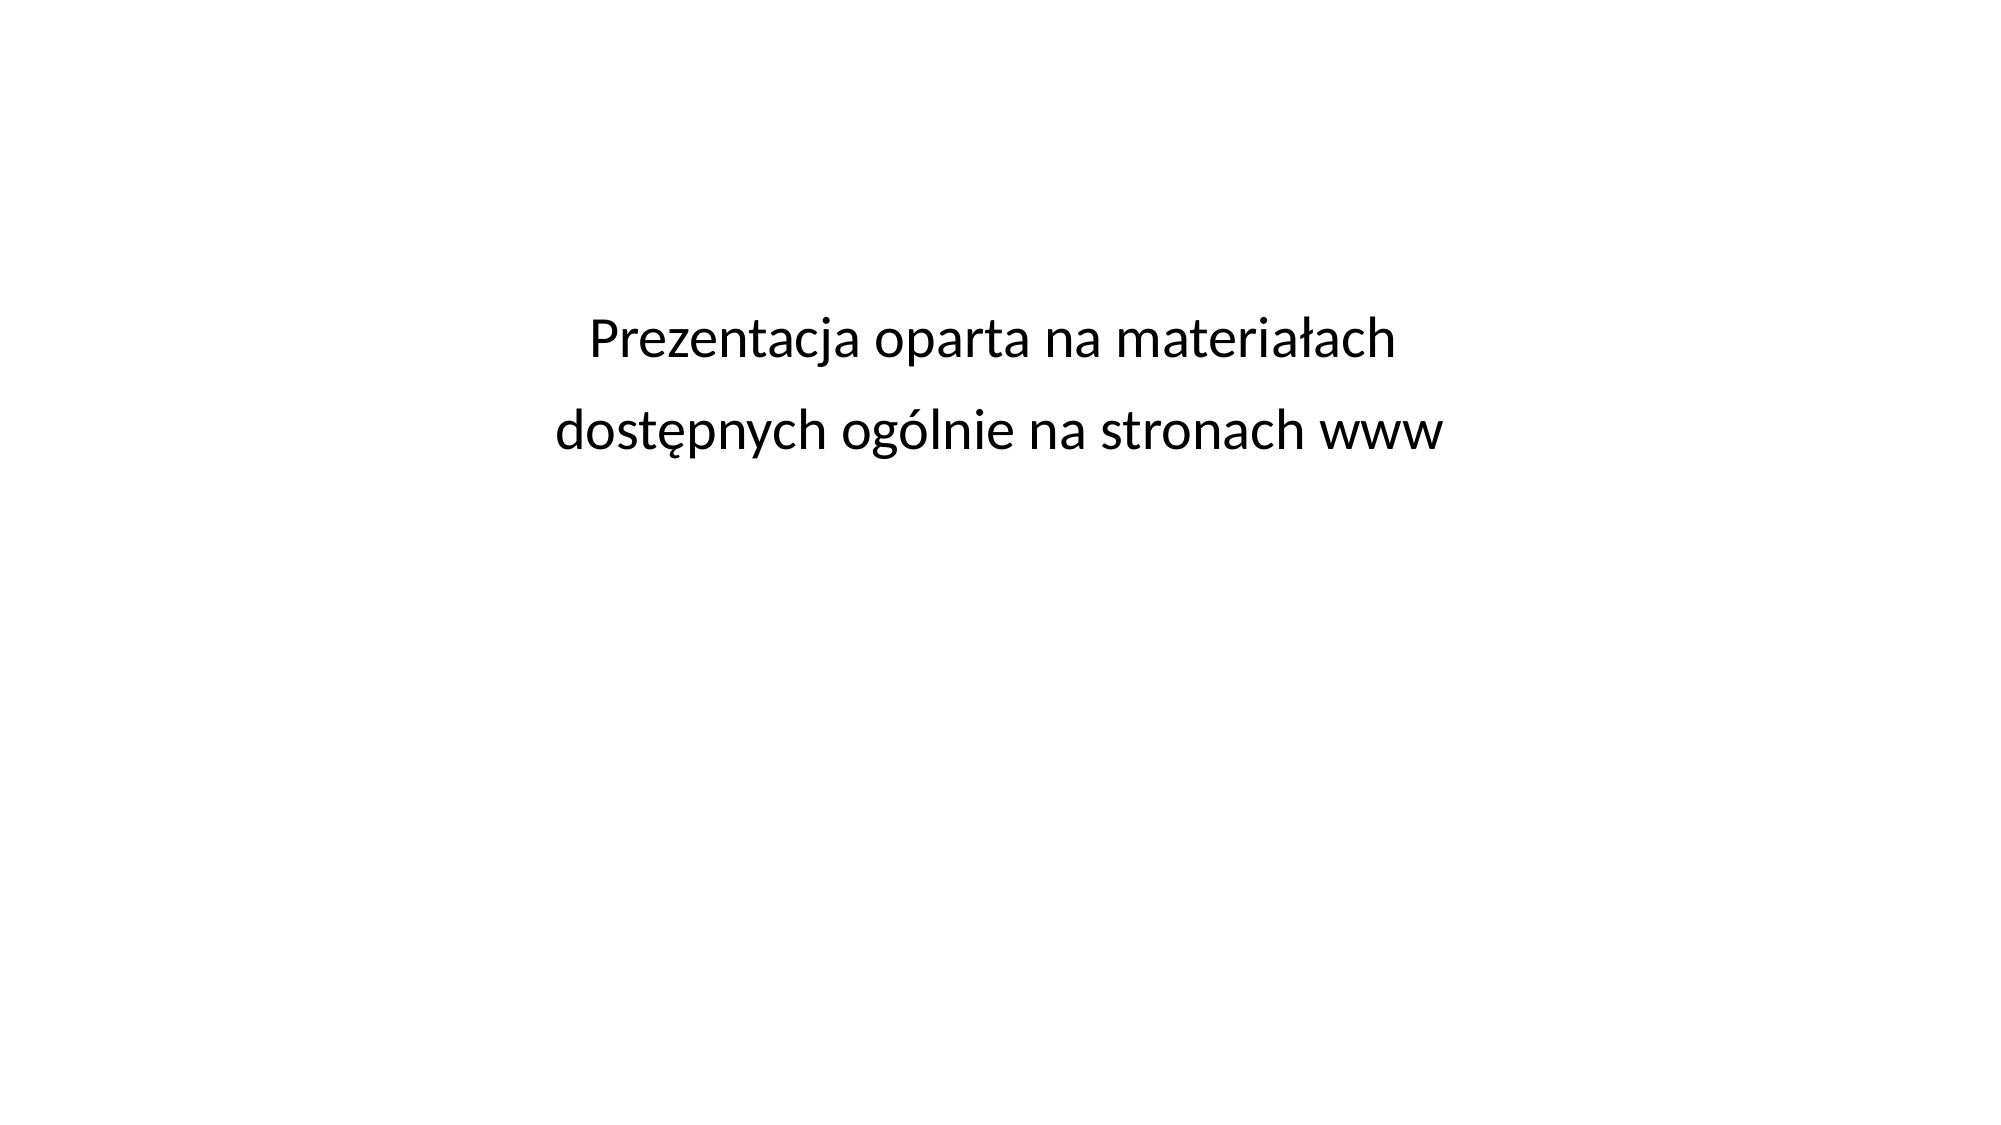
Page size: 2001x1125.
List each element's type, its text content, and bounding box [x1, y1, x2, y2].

list Prezentacja oparta na materiałach dostępnych ogólnie na stronach www [137, 299, 1863, 1014]
